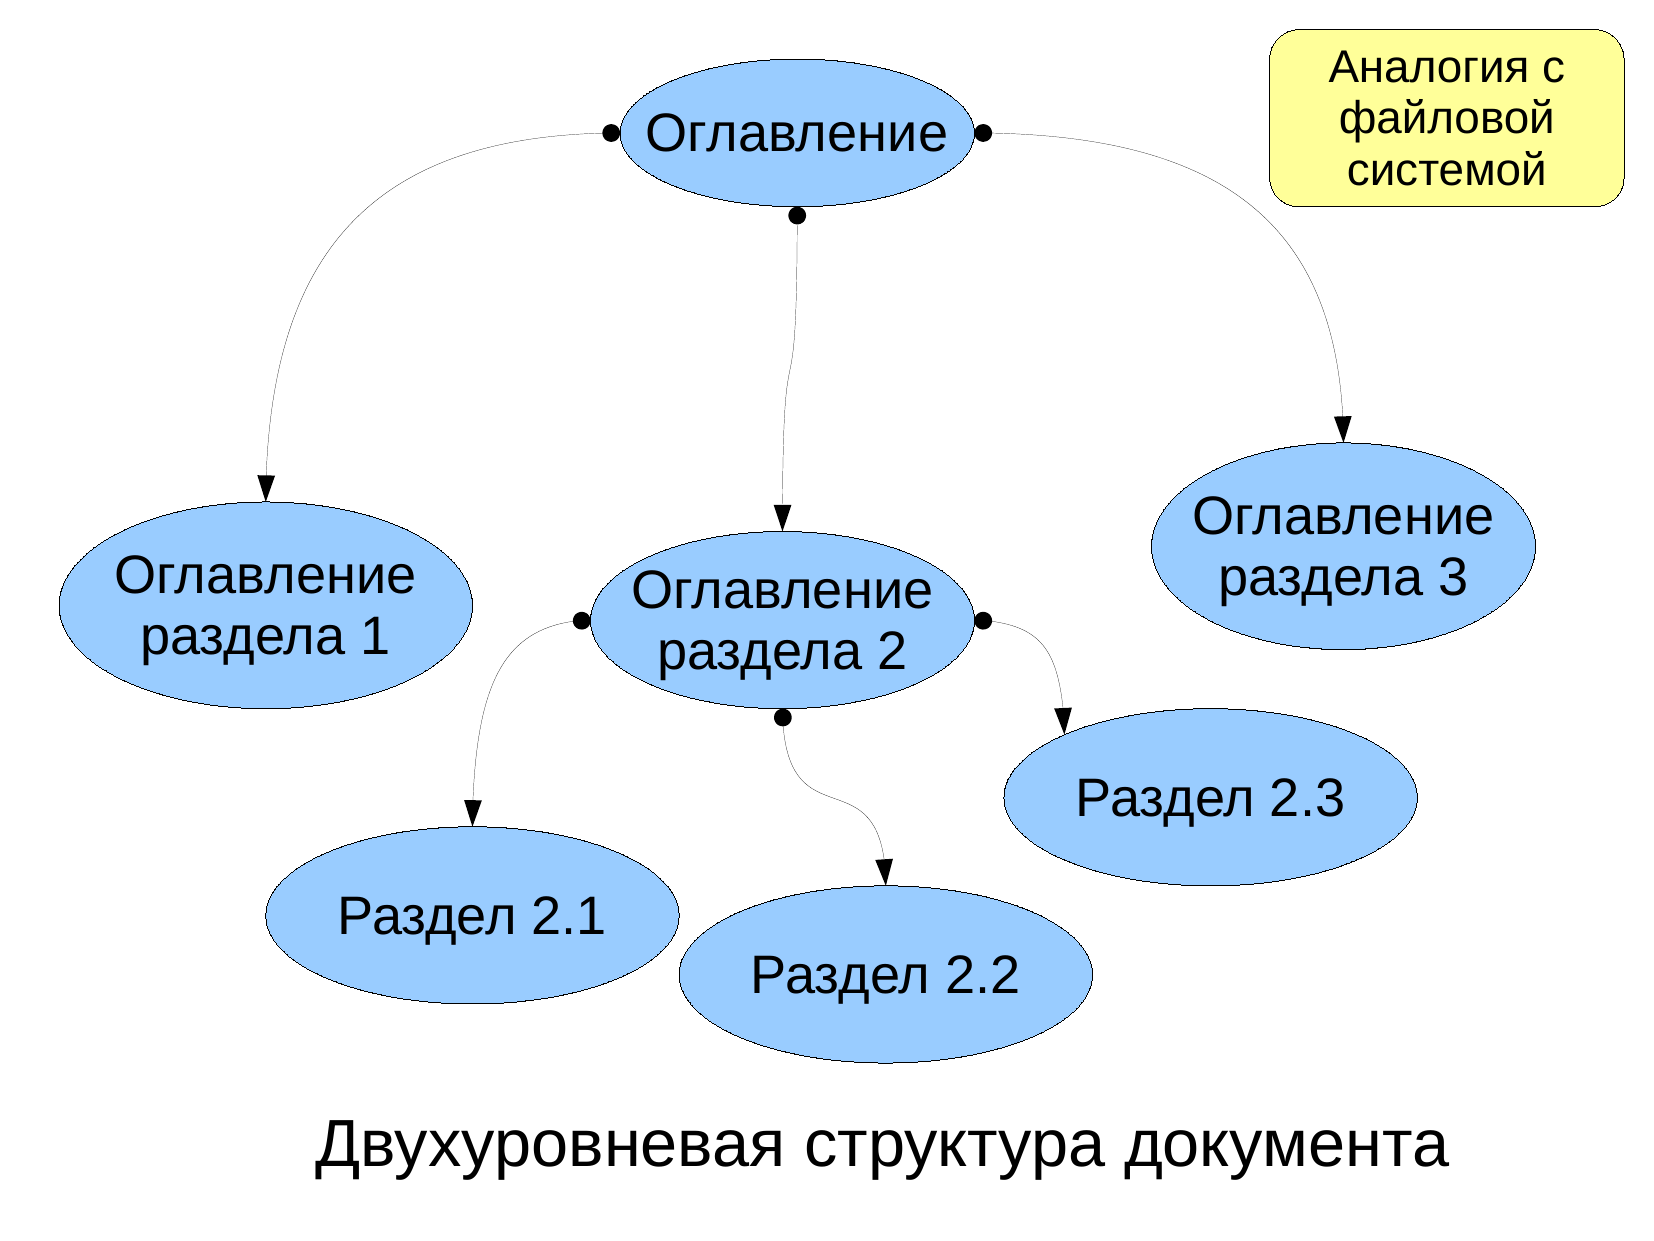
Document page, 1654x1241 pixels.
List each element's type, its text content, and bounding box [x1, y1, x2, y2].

text_box Аналогия с файловой системой [1269, 29, 1625, 207]
text_box Раздел 2.1 [265, 826, 680, 1004]
text_box Оглавление раздела 1 [59, 501, 473, 709]
text_box Оглавление [620, 59, 975, 207]
text_box Раздел 2.2 [679, 885, 1093, 1064]
text_box Раздел 2.3 [1003, 708, 1418, 886]
text_box Двухуровневая структура документа [129, 1098, 1636, 1189]
text_box Оглавление раздела 3 [1151, 442, 1536, 650]
text_box Оглавление раздела 2 [590, 531, 975, 709]
